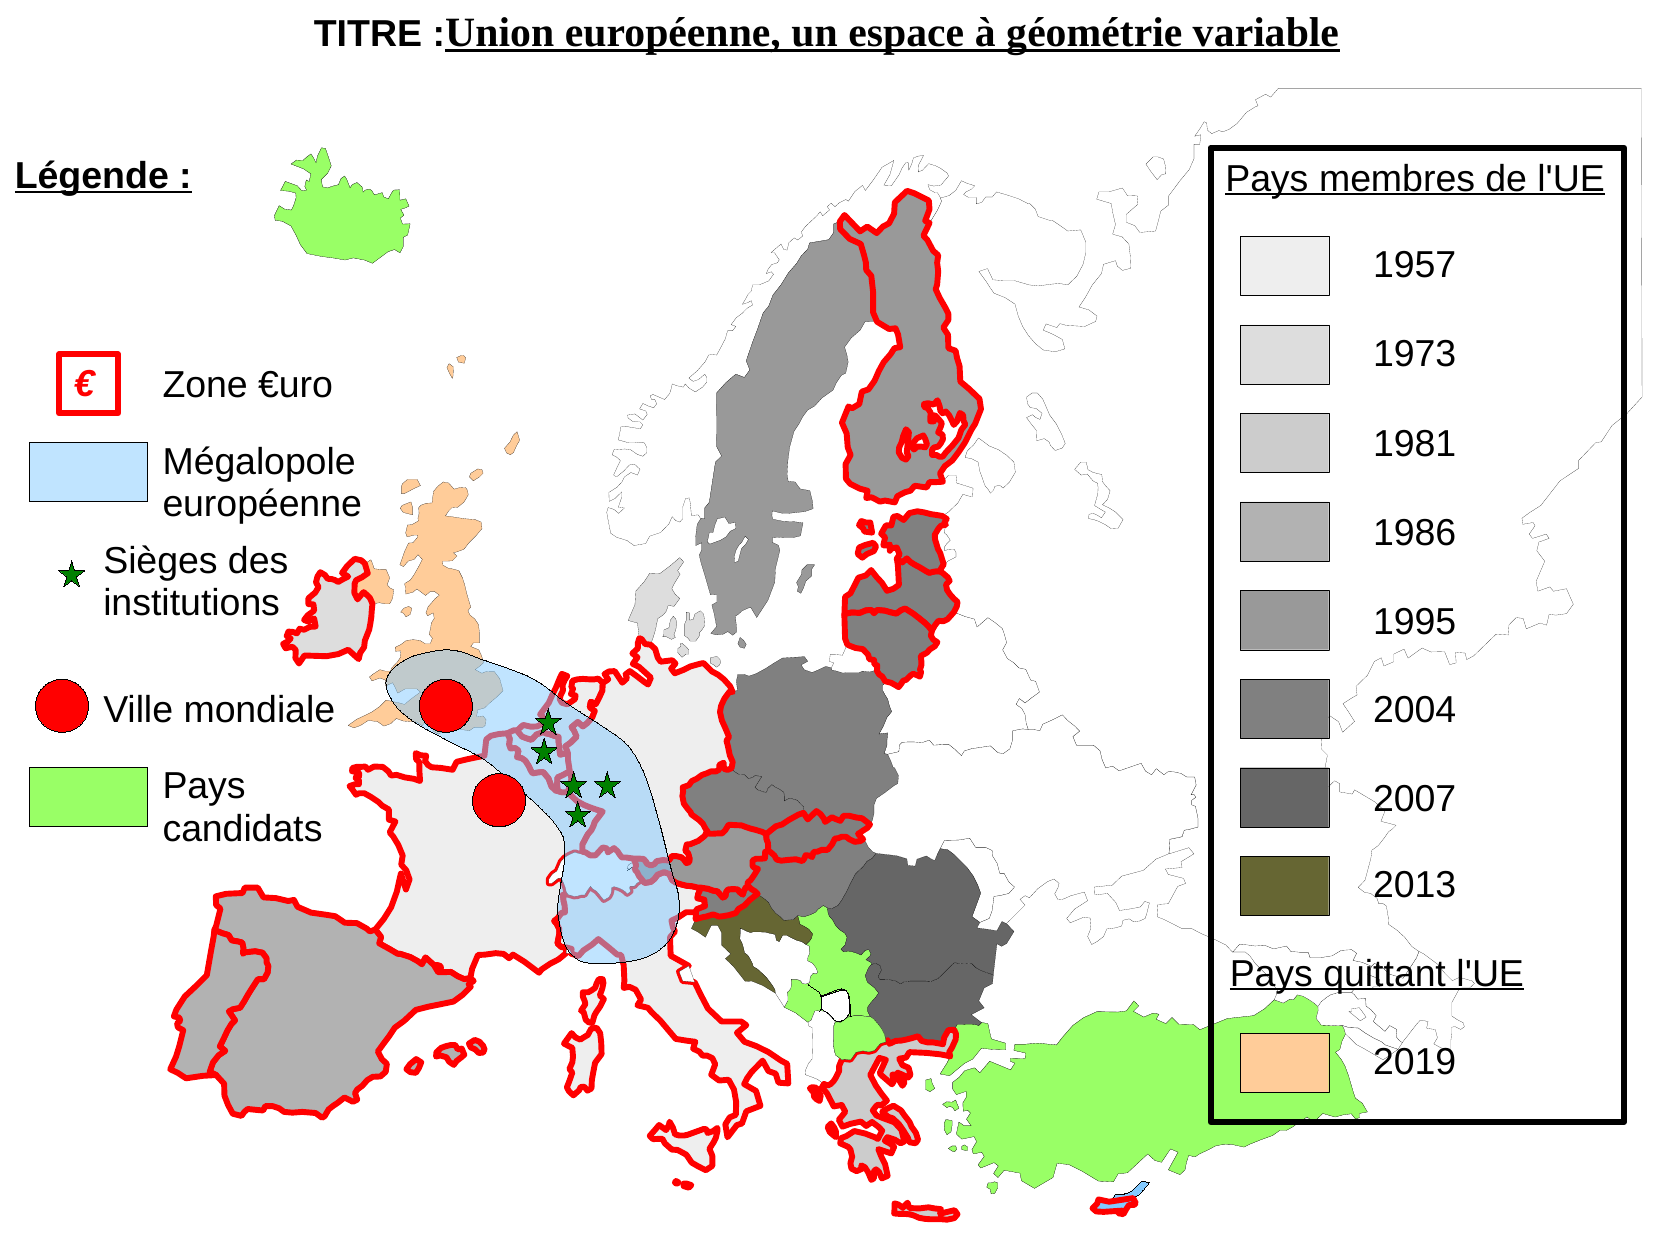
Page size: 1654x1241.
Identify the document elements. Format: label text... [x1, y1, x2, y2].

text_box [677, 643, 689, 658]
text_box [274, 147, 411, 264]
text_box [456, 355, 466, 364]
text_box [1214, 207, 1621, 944]
text_box Pays candidats [147, 757, 414, 857]
text_box [170, 88, 1643, 1180]
text_box [942, 1099, 959, 1111]
text_box Pays quittant l'UE [1215, 944, 1621, 1002]
text_box [1092, 1181, 1150, 1215]
text_box [827, 1123, 836, 1138]
text_box [400, 501, 413, 515]
text_box Ville mondiale [88, 681, 355, 739]
text_box [446, 363, 454, 379]
text_box € [62, 357, 110, 410]
text_box [581, 979, 604, 1024]
text_box 2004 [1358, 681, 1536, 739]
text_box [684, 610, 705, 642]
text_box Mégalopole européenne [147, 432, 392, 532]
text_box [563, 1027, 602, 1096]
text_box [400, 606, 412, 617]
text_box Zone €uro [147, 356, 348, 414]
text_box [925, 1078, 935, 1092]
text_box [796, 564, 815, 594]
text_box [710, 656, 721, 668]
text_box [468, 1039, 485, 1053]
text_box [436, 1044, 465, 1065]
text_box 1957 [1358, 236, 1536, 294]
text_box [1426, 650, 1480, 665]
text_box [1404, 650, 1420, 659]
text_box [649, 1121, 718, 1171]
text_box 1995 [1358, 592, 1536, 650]
text_box TITRE :Union européenne, un espace à géométrie variable [88, 2, 1565, 65]
text_box 1973 [1358, 324, 1536, 382]
text_box [737, 637, 747, 649]
text_box [944, 1119, 953, 1135]
text_box [948, 1145, 957, 1152]
text_box [406, 1059, 422, 1073]
text_box [986, 1181, 998, 1194]
text_box [283, 558, 394, 664]
text_box [961, 1144, 968, 1151]
text_box [859, 521, 873, 533]
text_box [58, 560, 85, 587]
text_box 2019 [1358, 1033, 1536, 1091]
text_box 2013 [1358, 856, 1536, 914]
text_box [857, 542, 877, 558]
text_box [1145, 156, 1166, 180]
text_box [683, 1183, 692, 1188]
text_box [894, 1202, 958, 1220]
text_box [401, 479, 421, 494]
text_box [35, 679, 88, 733]
text_box 2007 [1358, 769, 1536, 827]
text_box [952, 1000, 1296, 1189]
text_box Sièges des institutions [88, 531, 333, 631]
text_box [29, 767, 147, 827]
text_box 1986 [1358, 504, 1536, 562]
text_box [662, 616, 677, 640]
text_box [809, 1087, 821, 1101]
text_box Pays membres de l'UE [1214, 151, 1621, 207]
text_box [1214, 1002, 1465, 1119]
text_box [29, 442, 147, 502]
text_box [504, 431, 520, 455]
text_box Légende : [0, 147, 237, 206]
text_box 1981 [1358, 415, 1536, 473]
text_box [469, 468, 484, 481]
